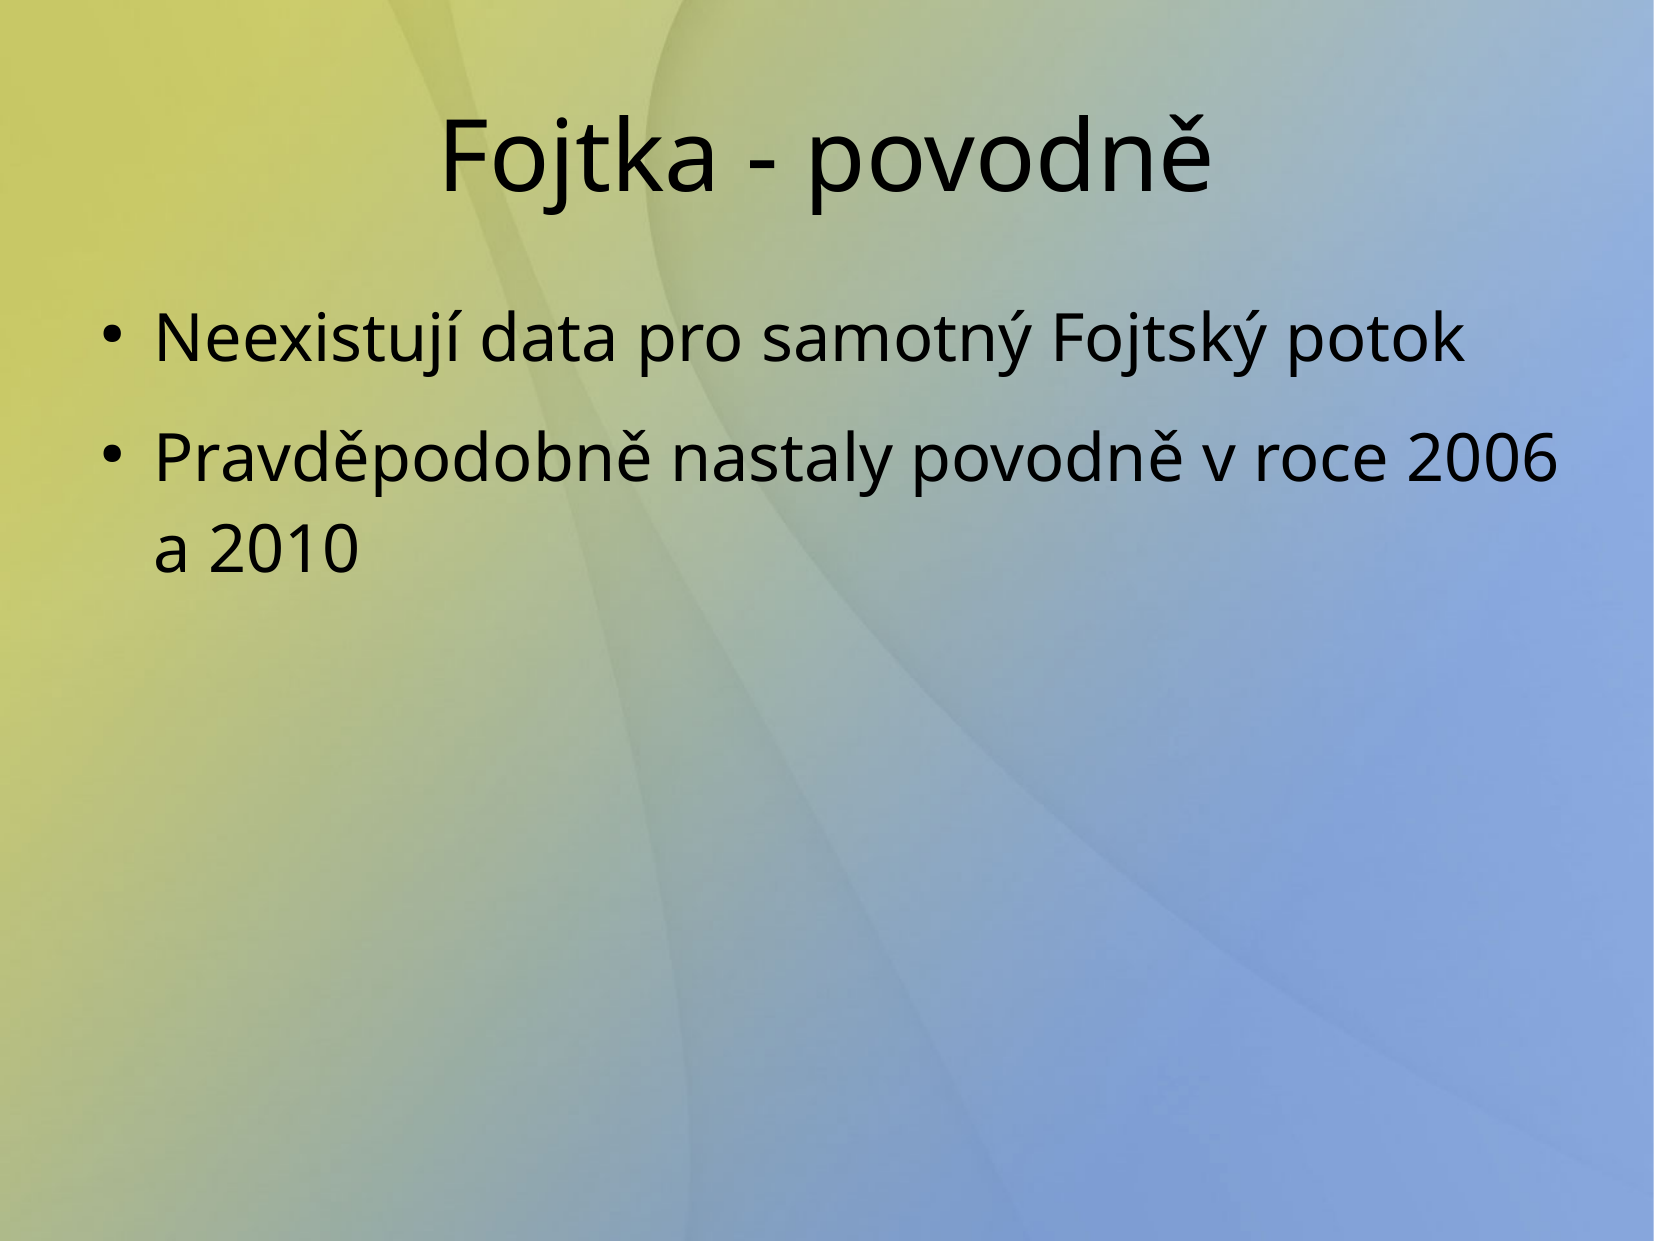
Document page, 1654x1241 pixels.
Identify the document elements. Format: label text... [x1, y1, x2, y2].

title Fojtka - povodně [82, 49, 1571, 257]
picture [0, 0, 1654, 1241]
list Neexistují data pro samotný Fojtský potok Pravděpodobně nastaly povodně v roce 2006 a 2010 [82, 290, 1571, 1109]
